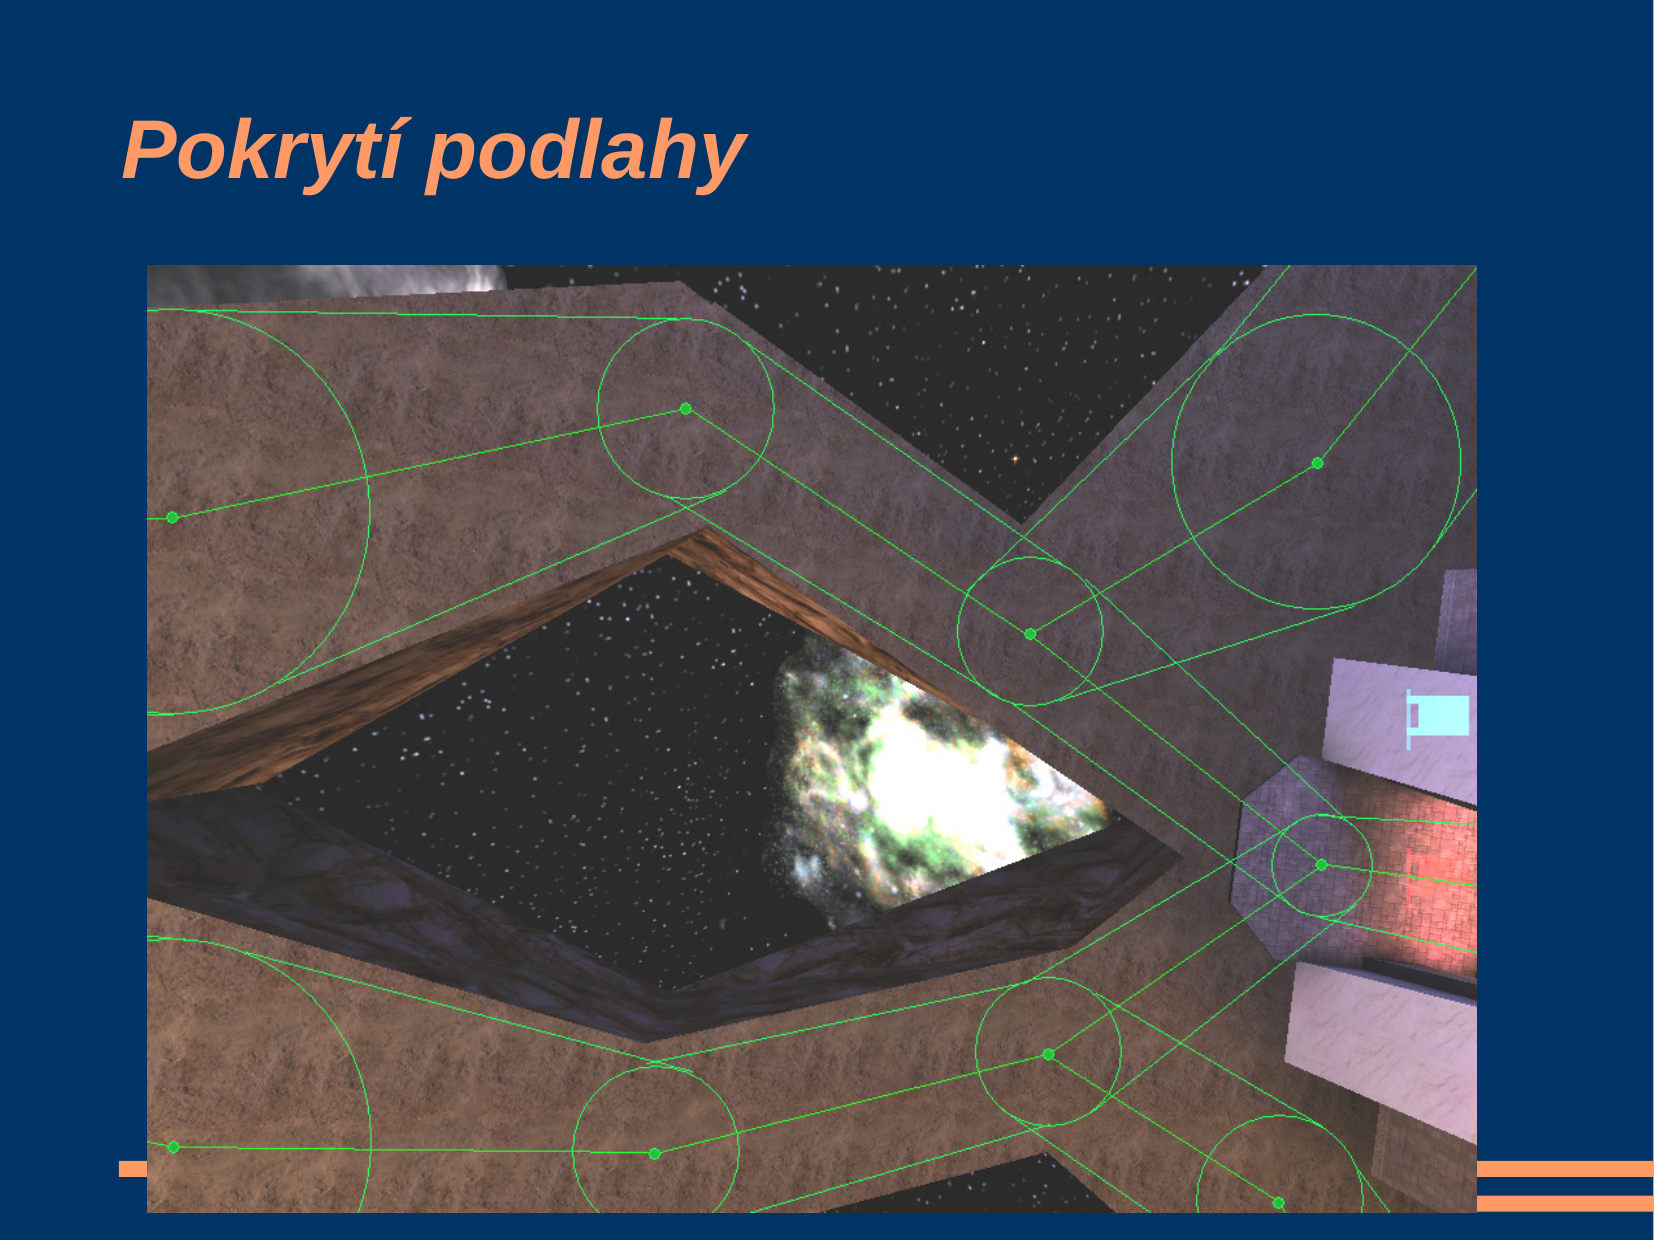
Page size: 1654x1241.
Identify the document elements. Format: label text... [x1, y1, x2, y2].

title Pokrytí podlahy [121, 46, 1534, 254]
picture [147, 265, 1477, 1213]
